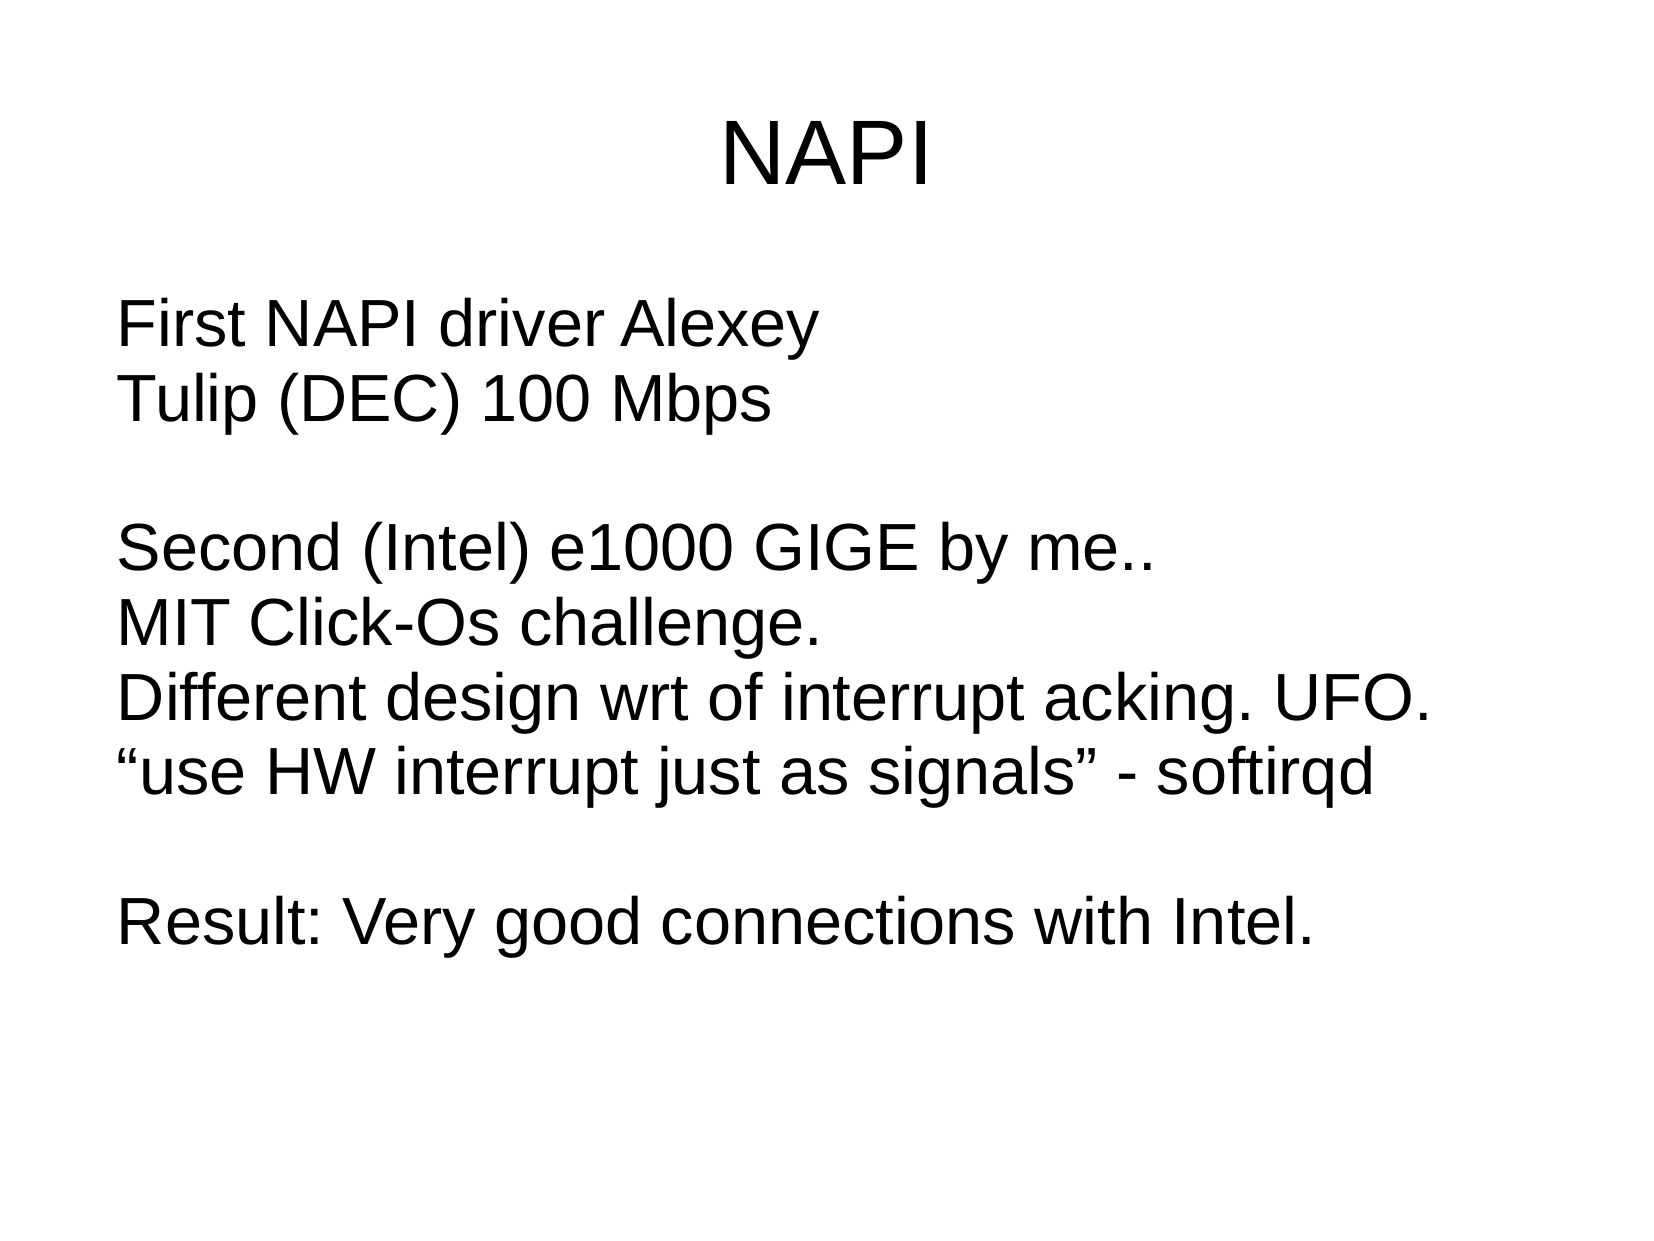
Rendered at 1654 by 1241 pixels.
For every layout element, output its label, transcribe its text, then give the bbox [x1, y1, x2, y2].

title NAPI [82, 49, 1571, 257]
subtitle First NAPI driver Alexey Tulip (DEC) 100 Mbps Second (Intel) e1000 GIGE by me.. MIT Click-Os challenge. Different design wrt of interrupt acking. UFO. “use HW interrupt just as signals” - softirqd Result: Very good connections with Intel. [116, 285, 1606, 1034]
